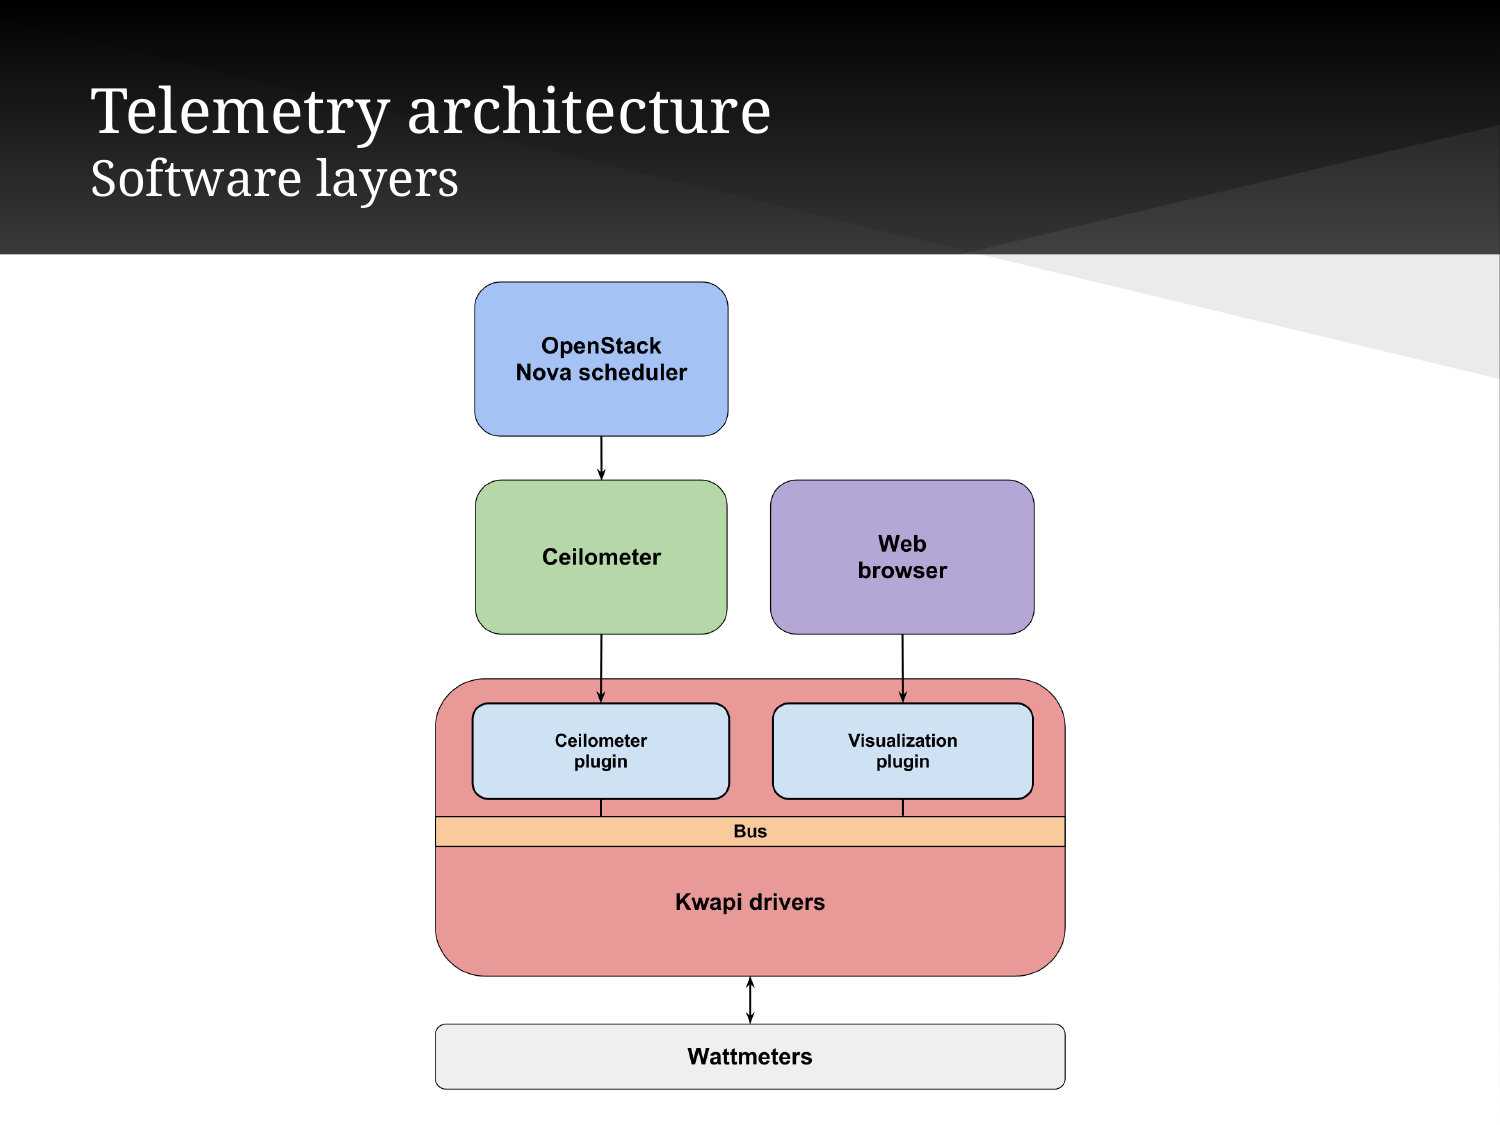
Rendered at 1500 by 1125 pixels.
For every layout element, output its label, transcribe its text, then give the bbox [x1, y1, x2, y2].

picture [387, 264, 1113, 1100]
title Telemetry architecture Software layers [75, 45, 1425, 233]
